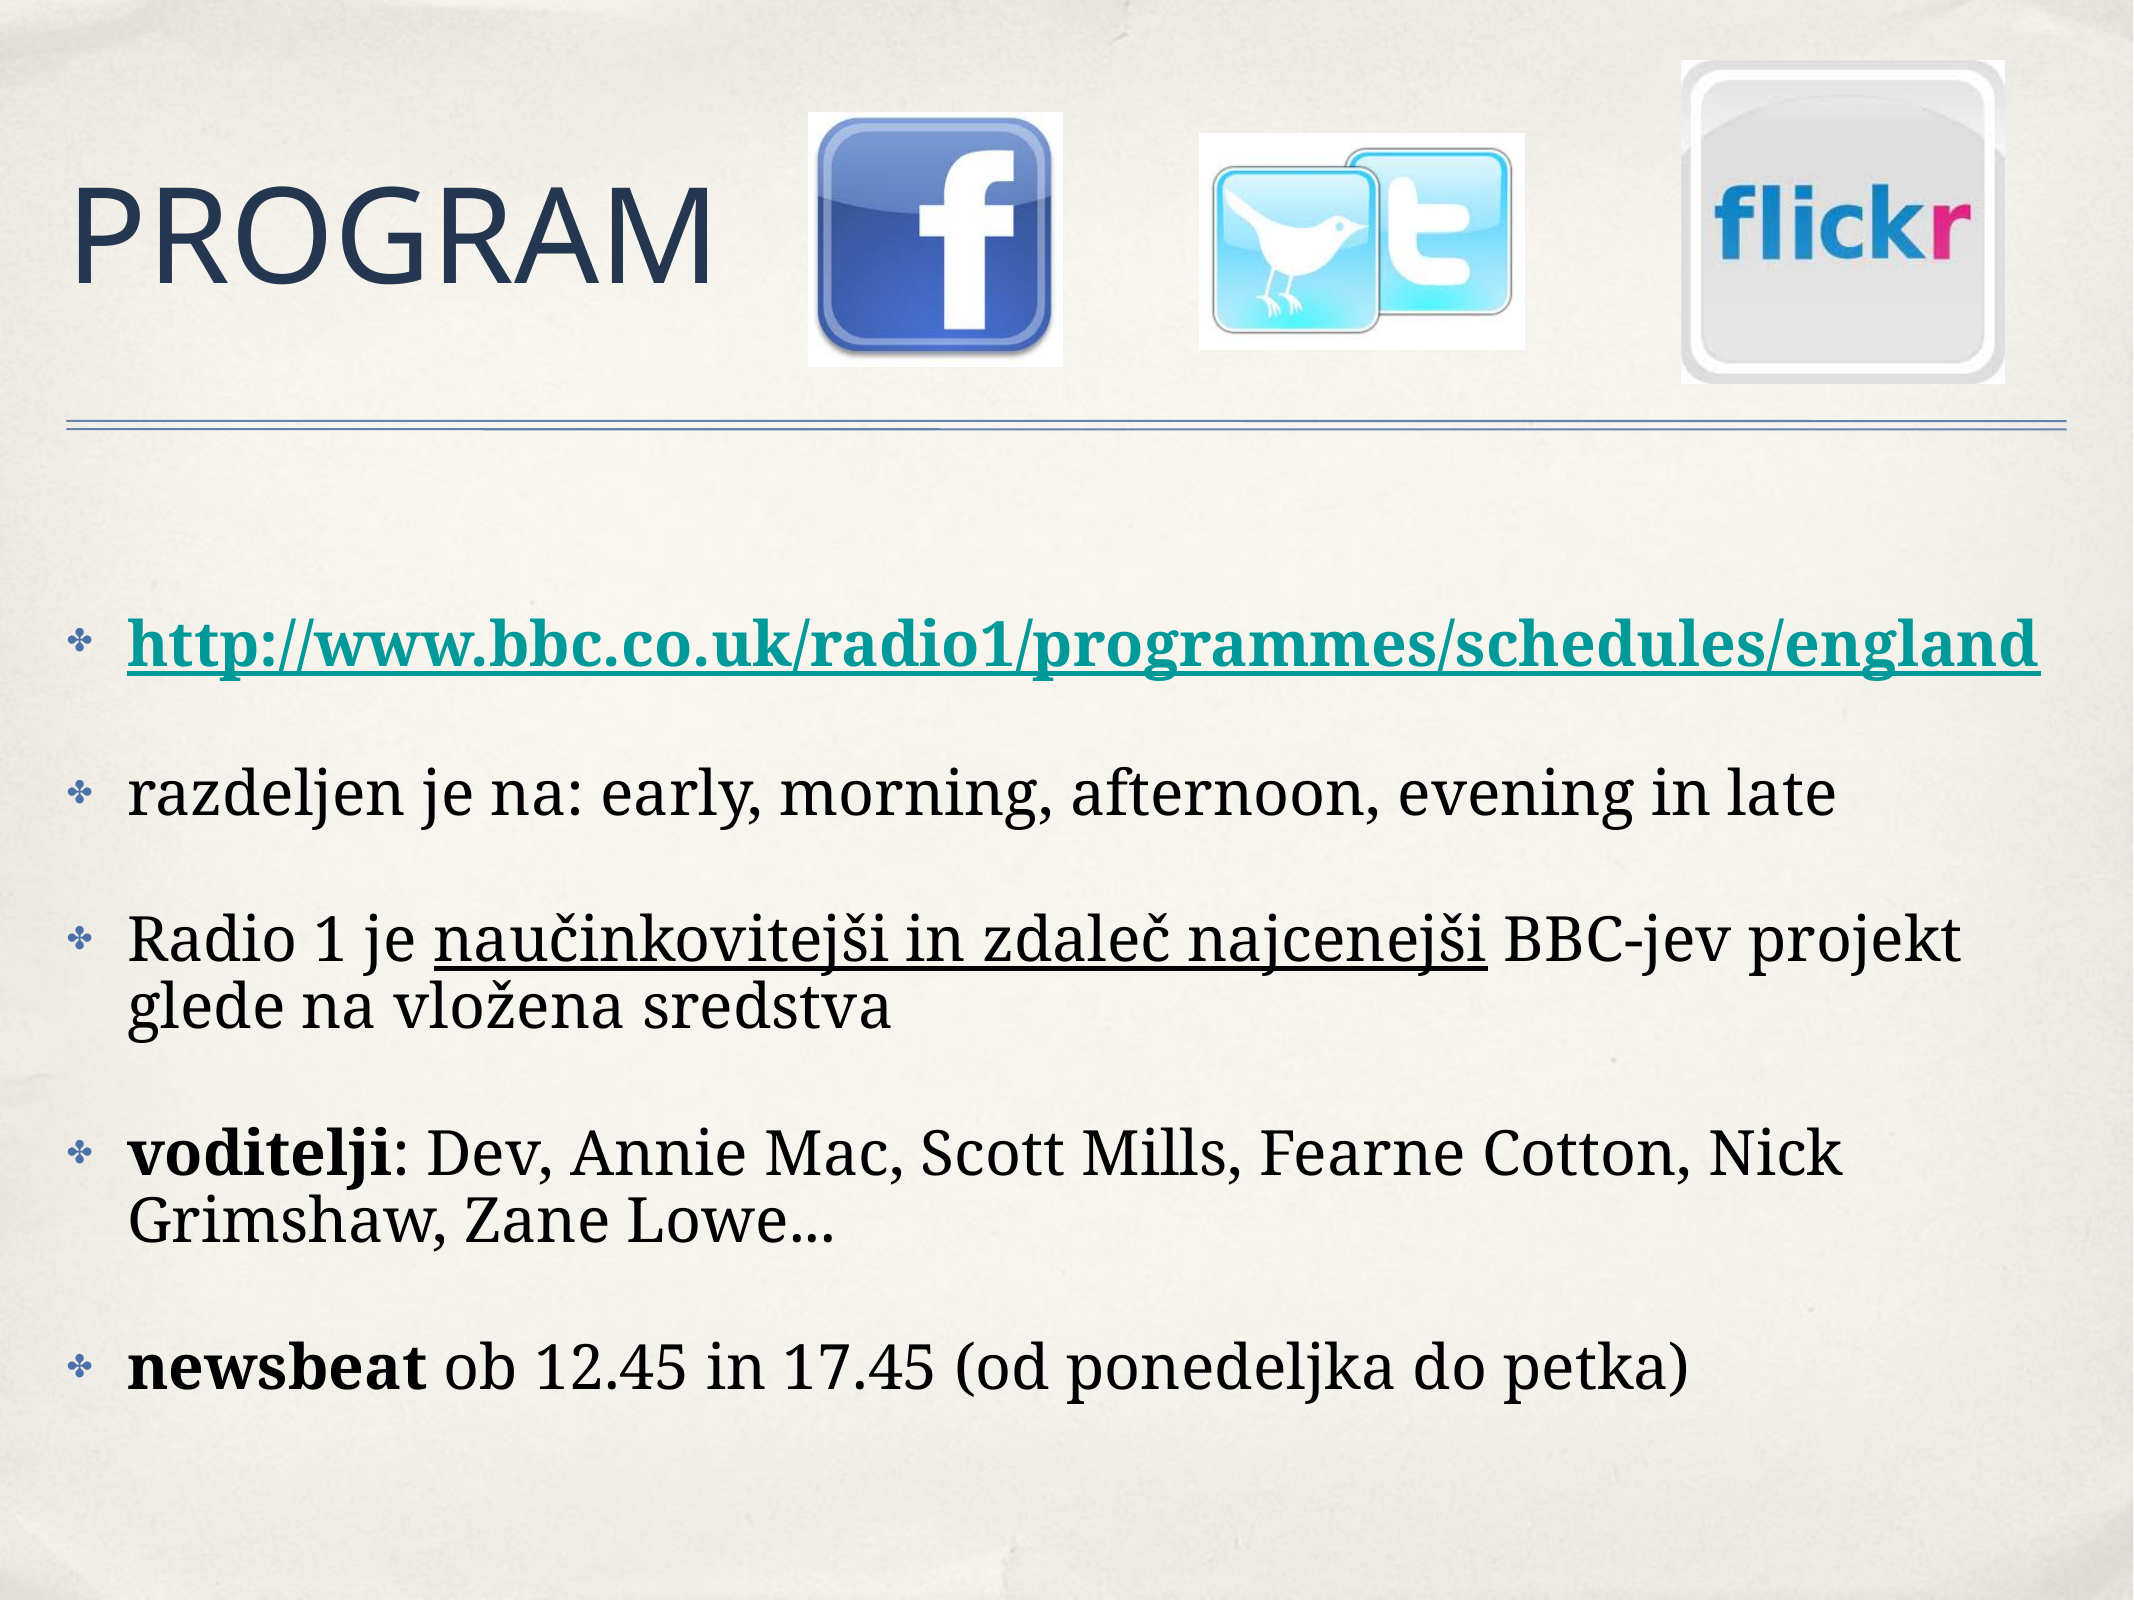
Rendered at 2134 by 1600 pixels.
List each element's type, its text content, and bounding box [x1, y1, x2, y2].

picture [0, 0, 2134, 1600]
list http://www.bbc.co.uk/radio1/programmes/schedules/england razdeljen je na: early, morning, afternoon, evening in late Radio 1 je naučinkovitejši in zdaleč najcenejši BBC-jev projekt glede na vložena sredstva voditelji: Dev, Annie Mac, Scott Mills, Fearne Cotton, Nick Grimshaw, Zane Lowe... newsbeat ob 12.45 in 17.45 (od ponedeljka do petka) [58, 444, 2075, 1564]
title PROGRAM [58, 32, 2075, 444]
